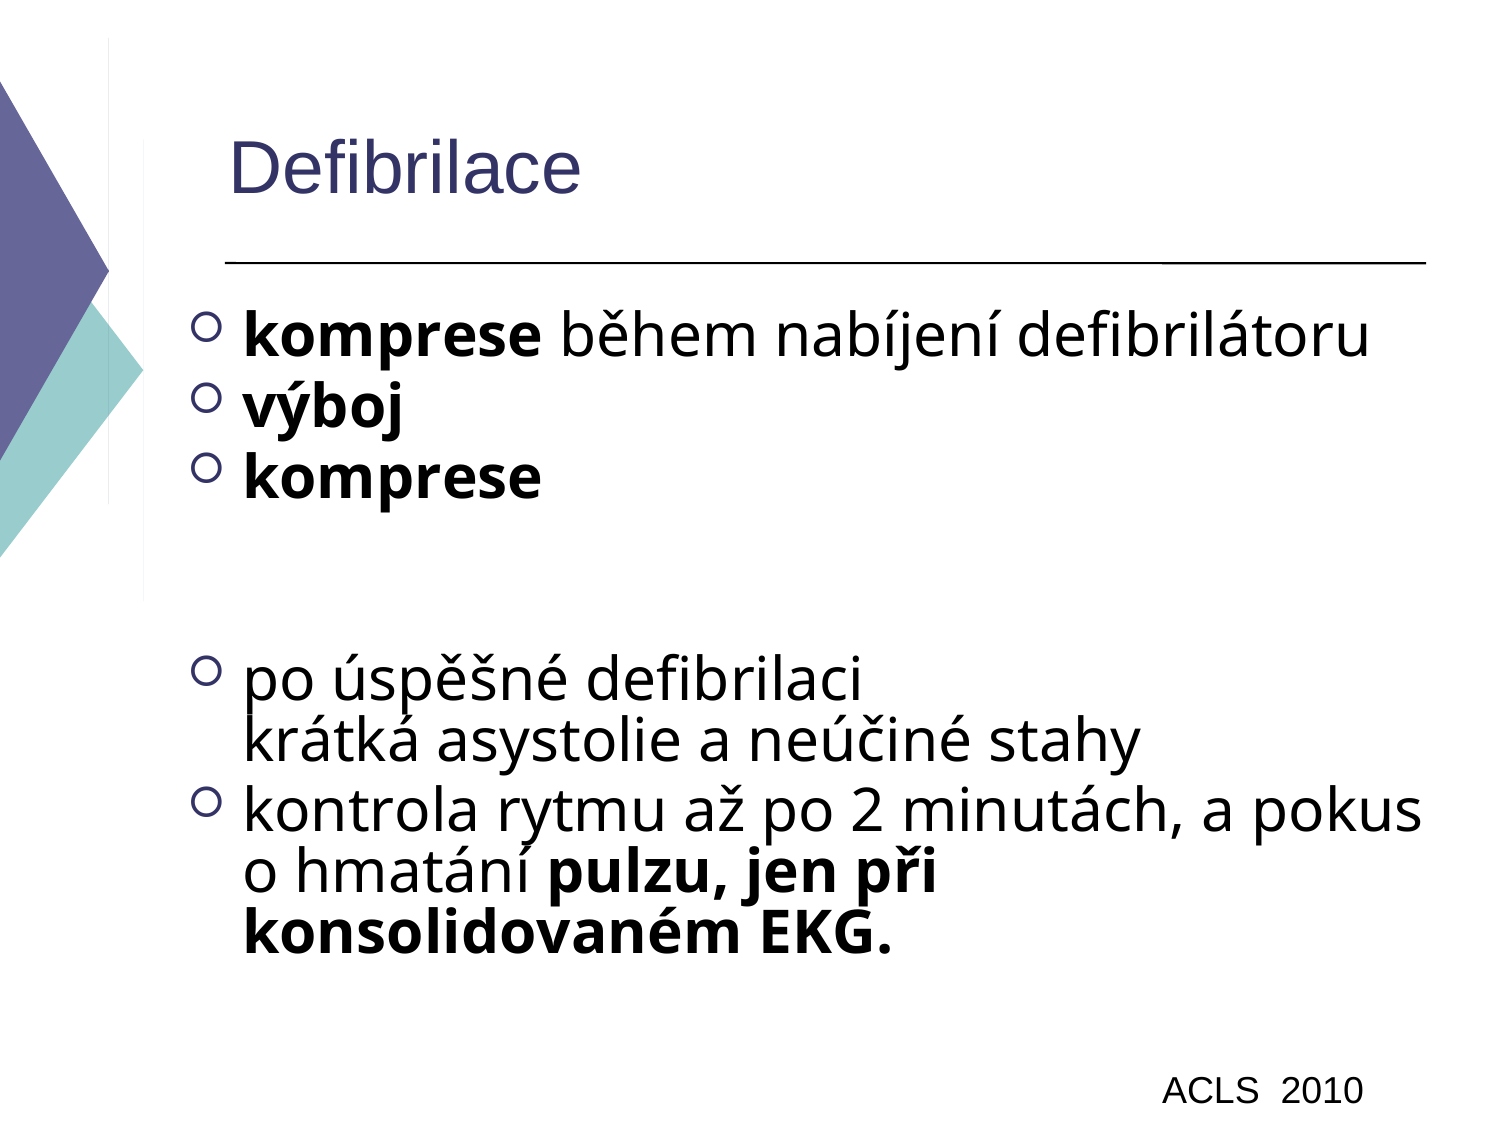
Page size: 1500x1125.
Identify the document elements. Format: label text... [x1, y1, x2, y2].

list komprese během nabíjení defibrilátoru výboj komprese po úspěšné defibrilaci krátká asystolie a neúčiné stahy kontrola rytmu až po 2 minutách, a pokus o hmatání pulzu, jen při konsolidovaném EKG. [187, 308, 1454, 1086]
text_box ACLS 2010 [1147, 1064, 1379, 1125]
title Defibrilace [228, 70, 1500, 258]
